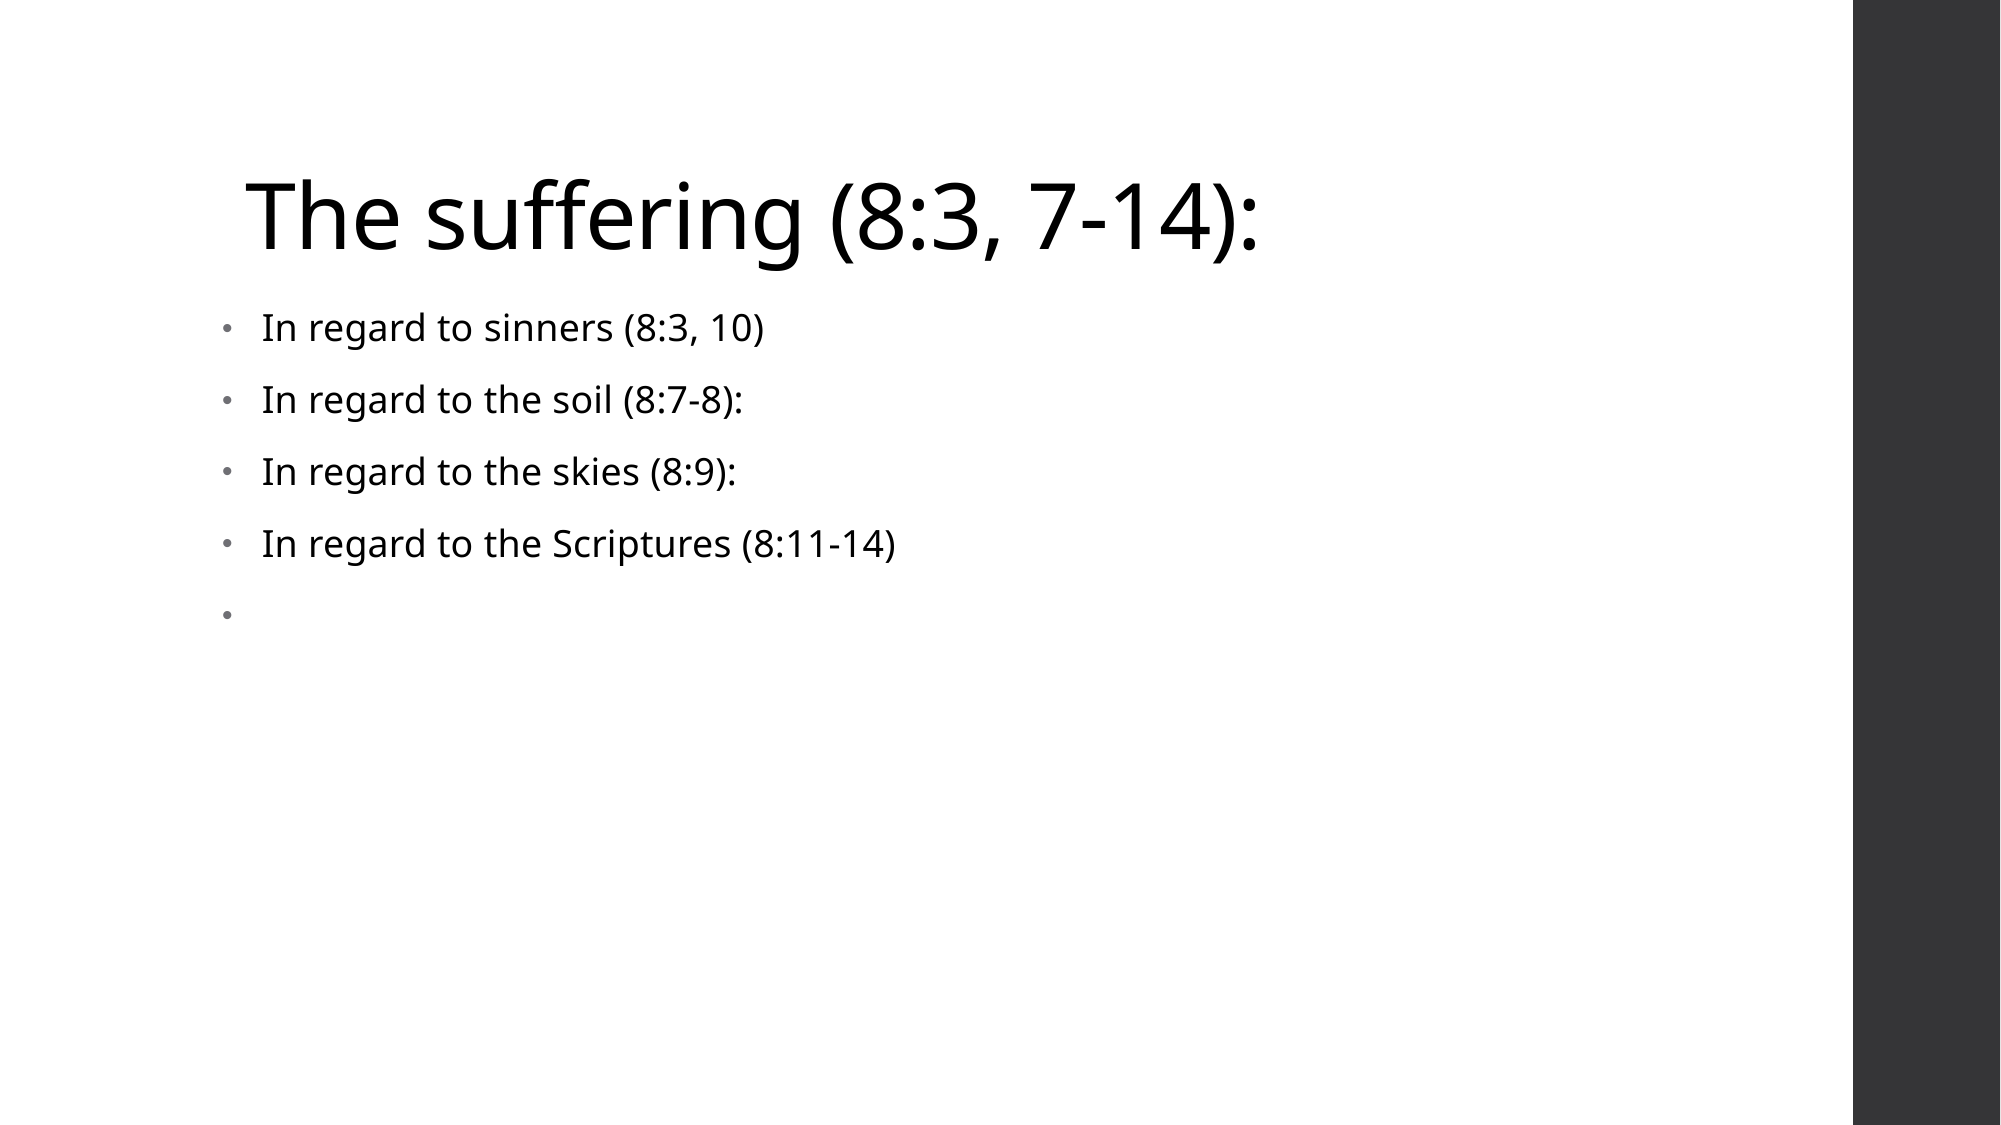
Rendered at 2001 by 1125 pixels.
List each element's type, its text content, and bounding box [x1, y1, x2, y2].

title The suffering (8:3, 7-14): [206, 60, 1797, 278]
list In regard to sinners (8:3, 10) In regard to the soil (8:7-8): In regard to the skies (8:9): In regard to the Scriptures (8:11-14) [206, 299, 1617, 1014]
